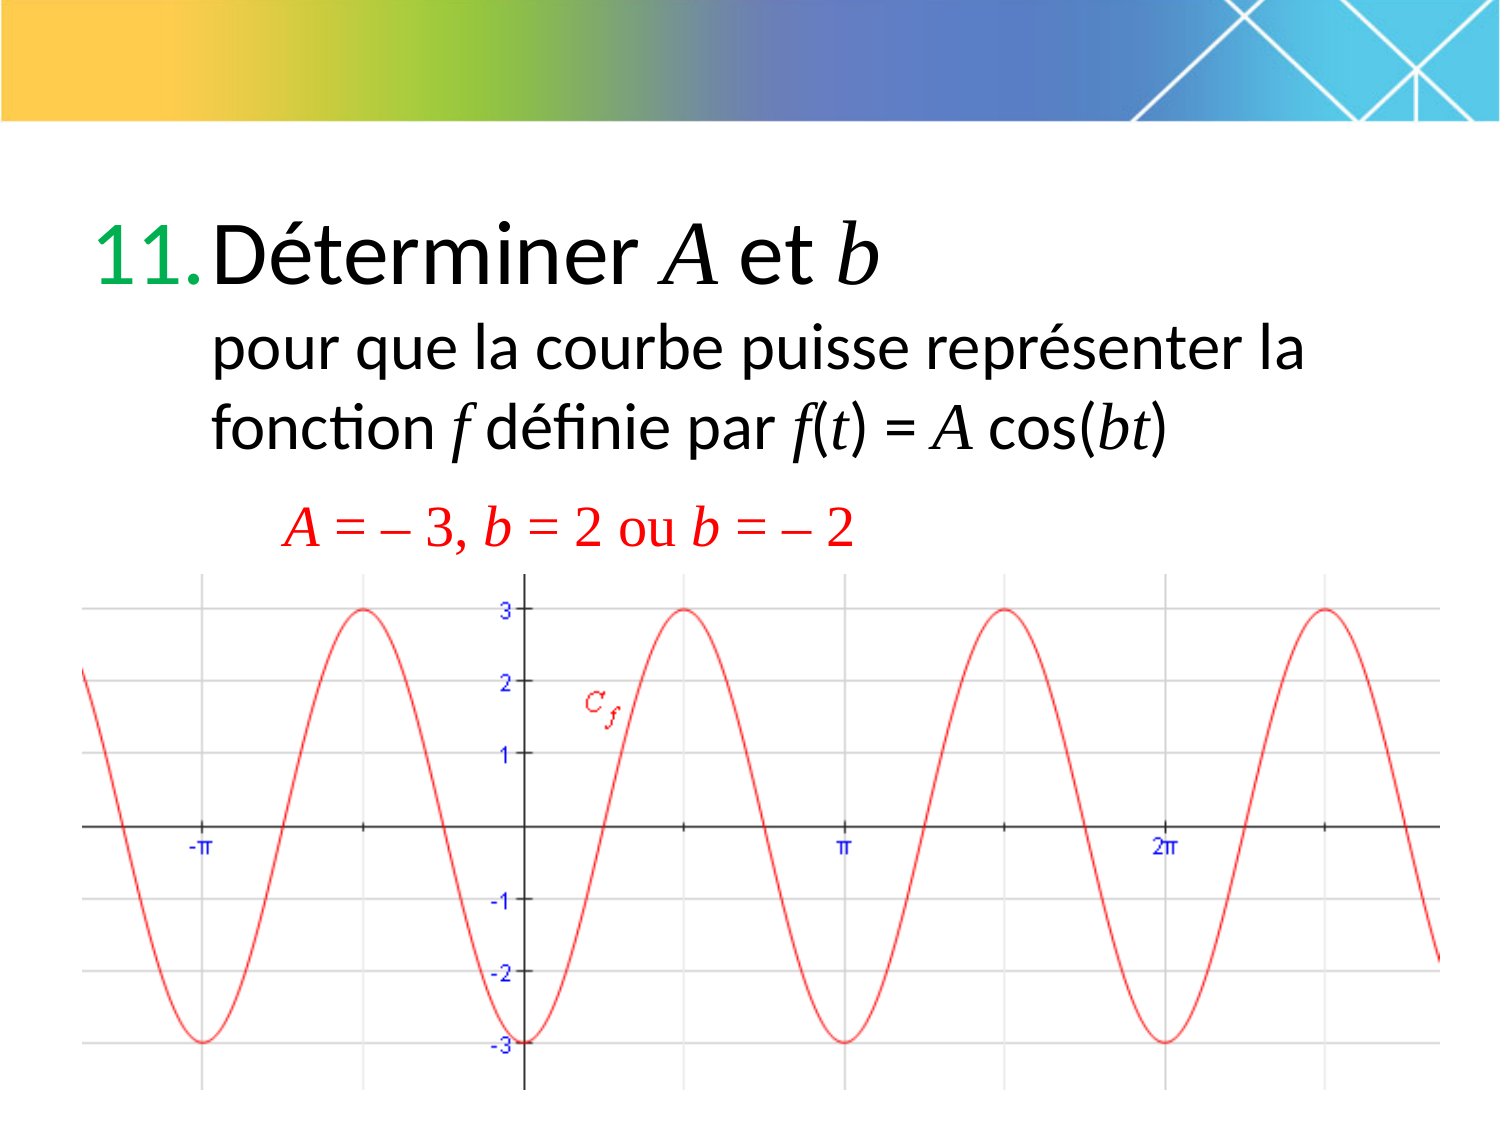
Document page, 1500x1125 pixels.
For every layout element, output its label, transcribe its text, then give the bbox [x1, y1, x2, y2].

picture [0, 0, 1500, 123]
title Déterminer A et b pour que la courbe puisse représenter la fonction f définie par f(t) = A cos(bt) [75, 164, 1426, 493]
picture [82, 574, 1440, 1090]
text_box A = – 3, b = 2 ou b = – 2 [269, 480, 1278, 566]
